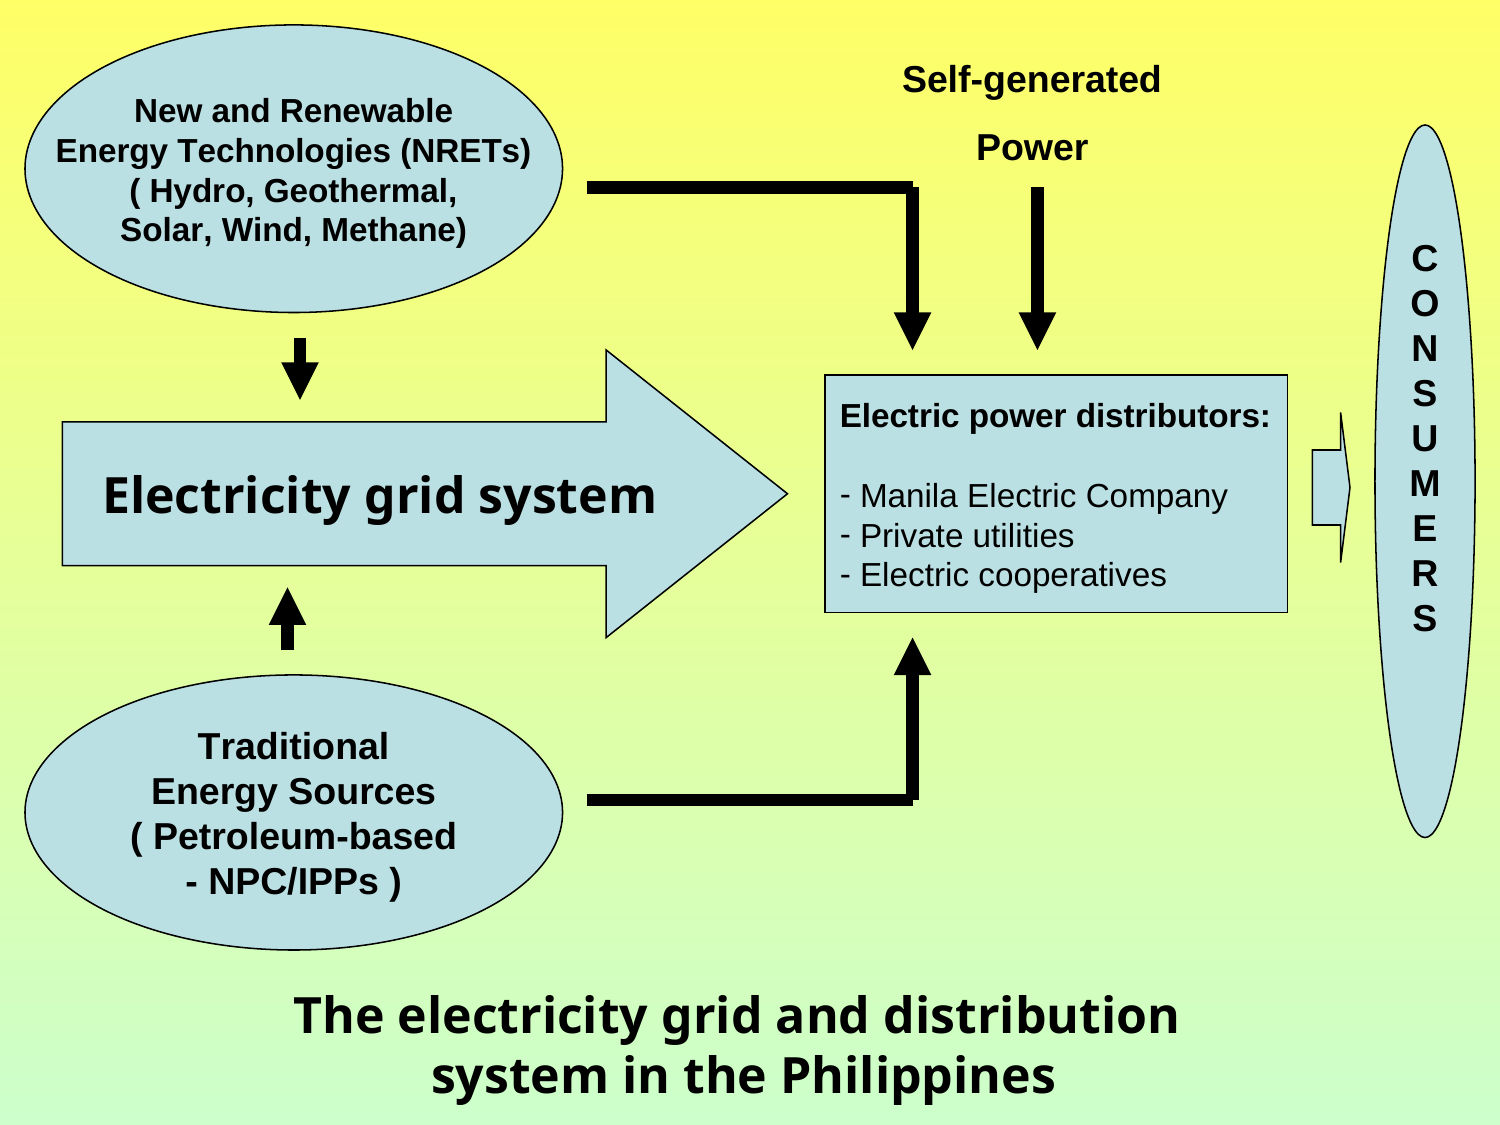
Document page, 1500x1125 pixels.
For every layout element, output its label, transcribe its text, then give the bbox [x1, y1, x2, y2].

text_box New and Renewable Energy Technologies (NRETs) ( Hydro, Geothermal, Solar, Wind, Methane) [24, 24, 563, 313]
text_box Electric power distributors: Manila Electric Company Private utilities Electric cooperatives [825, 375, 1288, 613]
text_box Traditional Energy Sources ( Petroleum-based - NPC/IPPs ) [24, 674, 563, 951]
text_box [1312, 412, 1351, 563]
text_box C O N S U M E R S [1374, 124, 1476, 838]
table_cell 0 [710, 431, 825, 435]
subtitle The electricity grid and distribution system in the Philippines [12, 987, 1475, 1113]
text_box Electricity grid system [62, 350, 788, 638]
text_box Self-generated Power [862, 47, 1213, 177]
